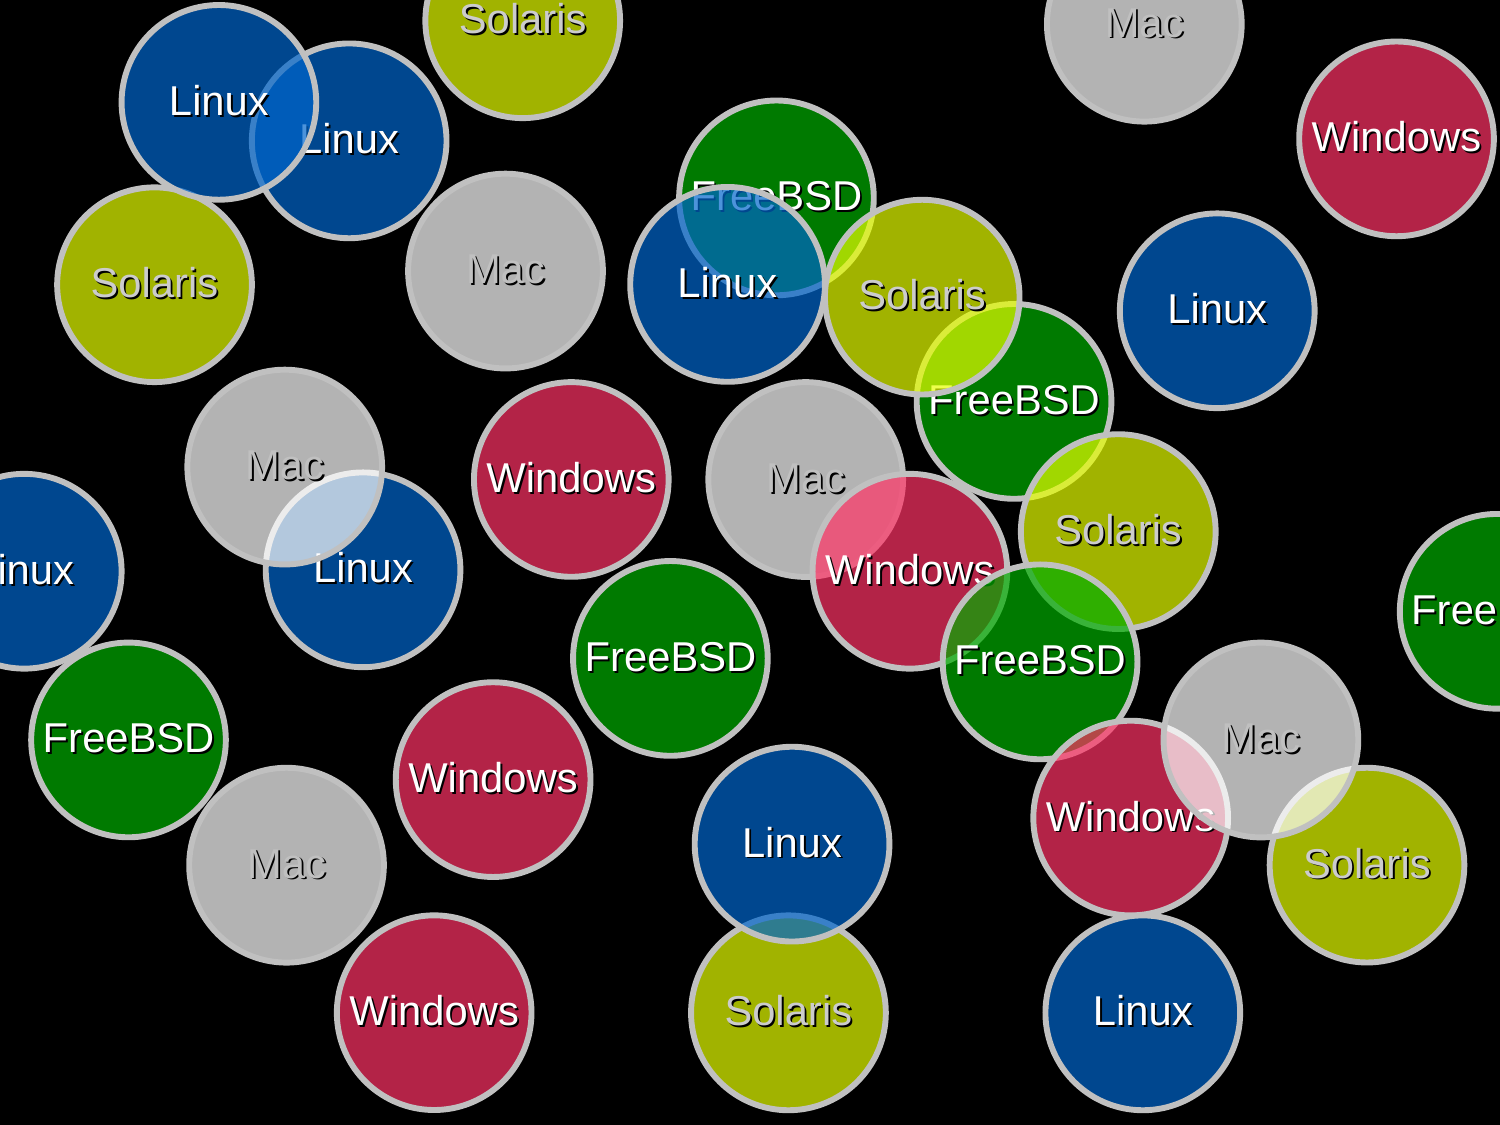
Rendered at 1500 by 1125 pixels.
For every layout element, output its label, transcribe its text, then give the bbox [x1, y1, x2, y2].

text_box Windows [336, 915, 532, 1111]
text_box Windows [1299, 41, 1494, 237]
text_box Linux [1119, 213, 1315, 409]
text_box Linux [265, 474, 461, 668]
text_box Linux [121, 5, 317, 200]
text_box FreeBSD [31, 642, 226, 838]
text_box Solaris [1020, 434, 1216, 629]
text_box FreeBSD [942, 564, 1138, 760]
text_box Solaris [1269, 767, 1465, 963]
text_box Mac [408, 173, 603, 369]
text_box Linux [630, 186, 825, 382]
text_box Windows [395, 682, 591, 877]
text_box FreeBSD [916, 304, 1112, 499]
text_box FreeBSD [1399, 513, 1500, 709]
text_box Linux [694, 746, 890, 942]
text_box Mac [187, 369, 383, 565]
text_box Windows [1033, 720, 1228, 916]
text_box Windows [812, 473, 1008, 669]
text_box Linux [1045, 915, 1241, 1111]
text_box Linux [0, 473, 122, 669]
text_box Mac [1046, 0, 1242, 122]
text_box Mac [189, 767, 384, 963]
text_box Mac [708, 382, 903, 577]
text_box FreeBSD [679, 100, 874, 282]
text_box Solaris [824, 199, 1020, 395]
text_box Windows [473, 382, 669, 577]
text_box Solaris [425, 0, 621, 119]
text_box Mac [1163, 642, 1359, 838]
text_box Solaris [691, 928, 886, 1111]
text_box Linux [264, 43, 447, 239]
text_box Solaris [57, 187, 252, 383]
text_box FreeBSD [573, 561, 768, 756]
